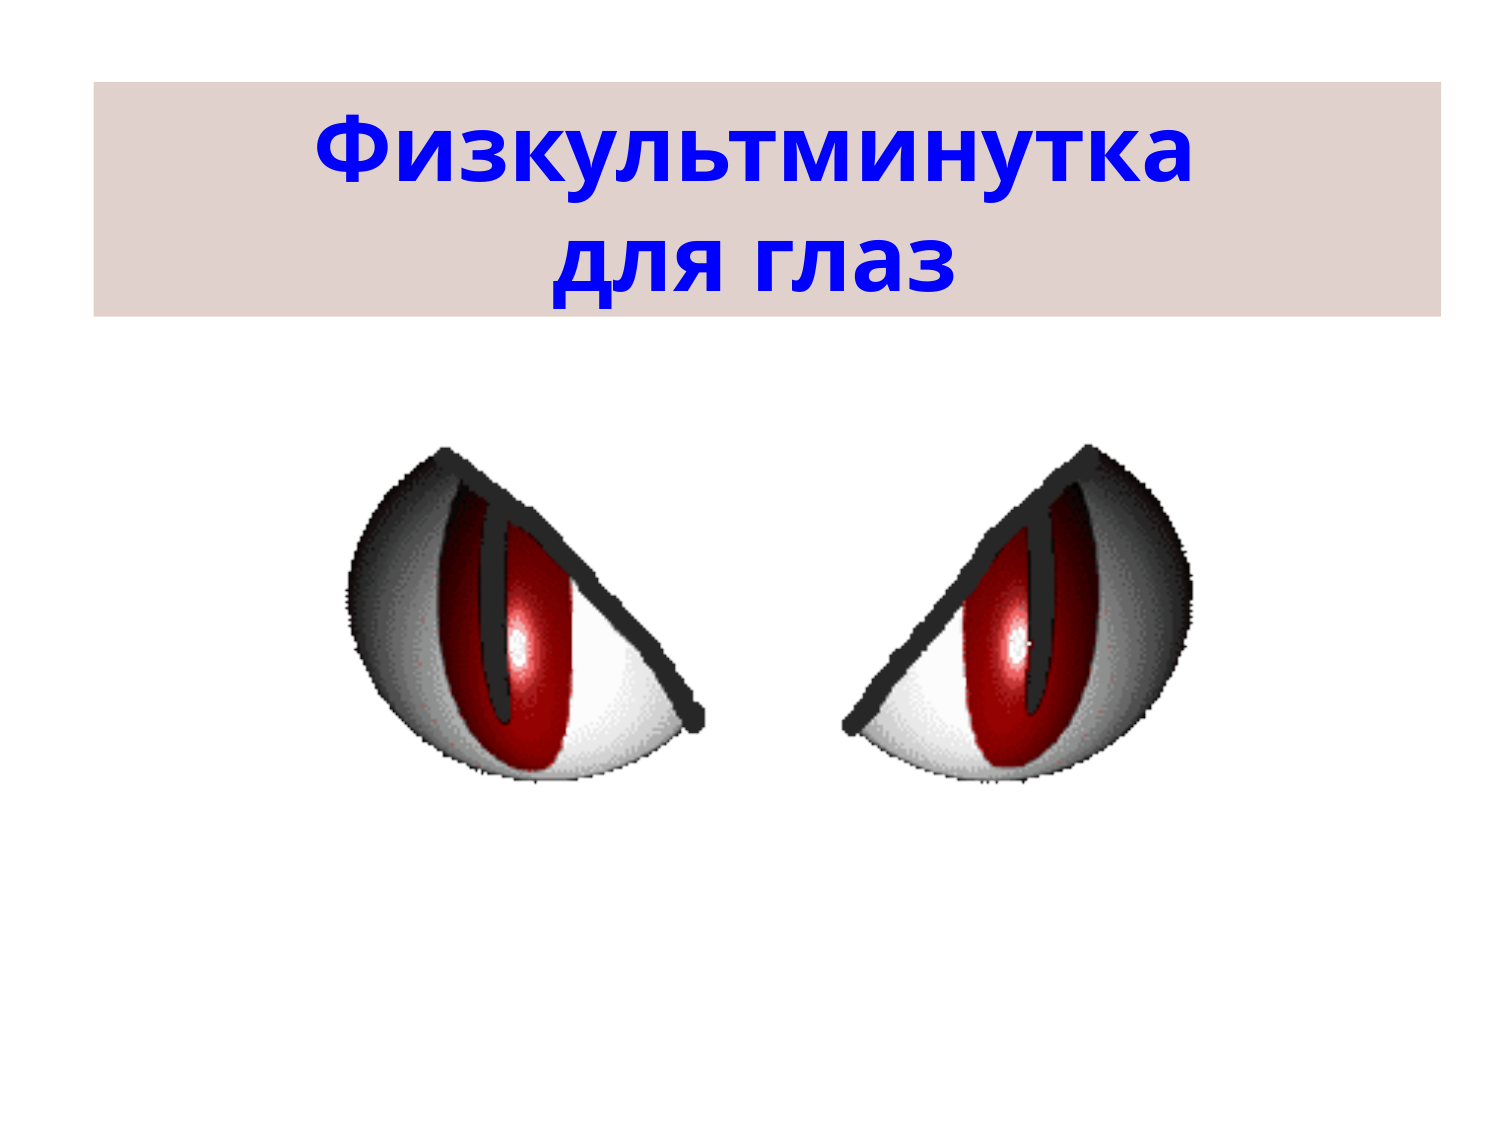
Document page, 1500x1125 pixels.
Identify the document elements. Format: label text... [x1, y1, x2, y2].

picture [328, 433, 1215, 800]
text_box Физкультминутка для глаз [93, 81, 1442, 317]
